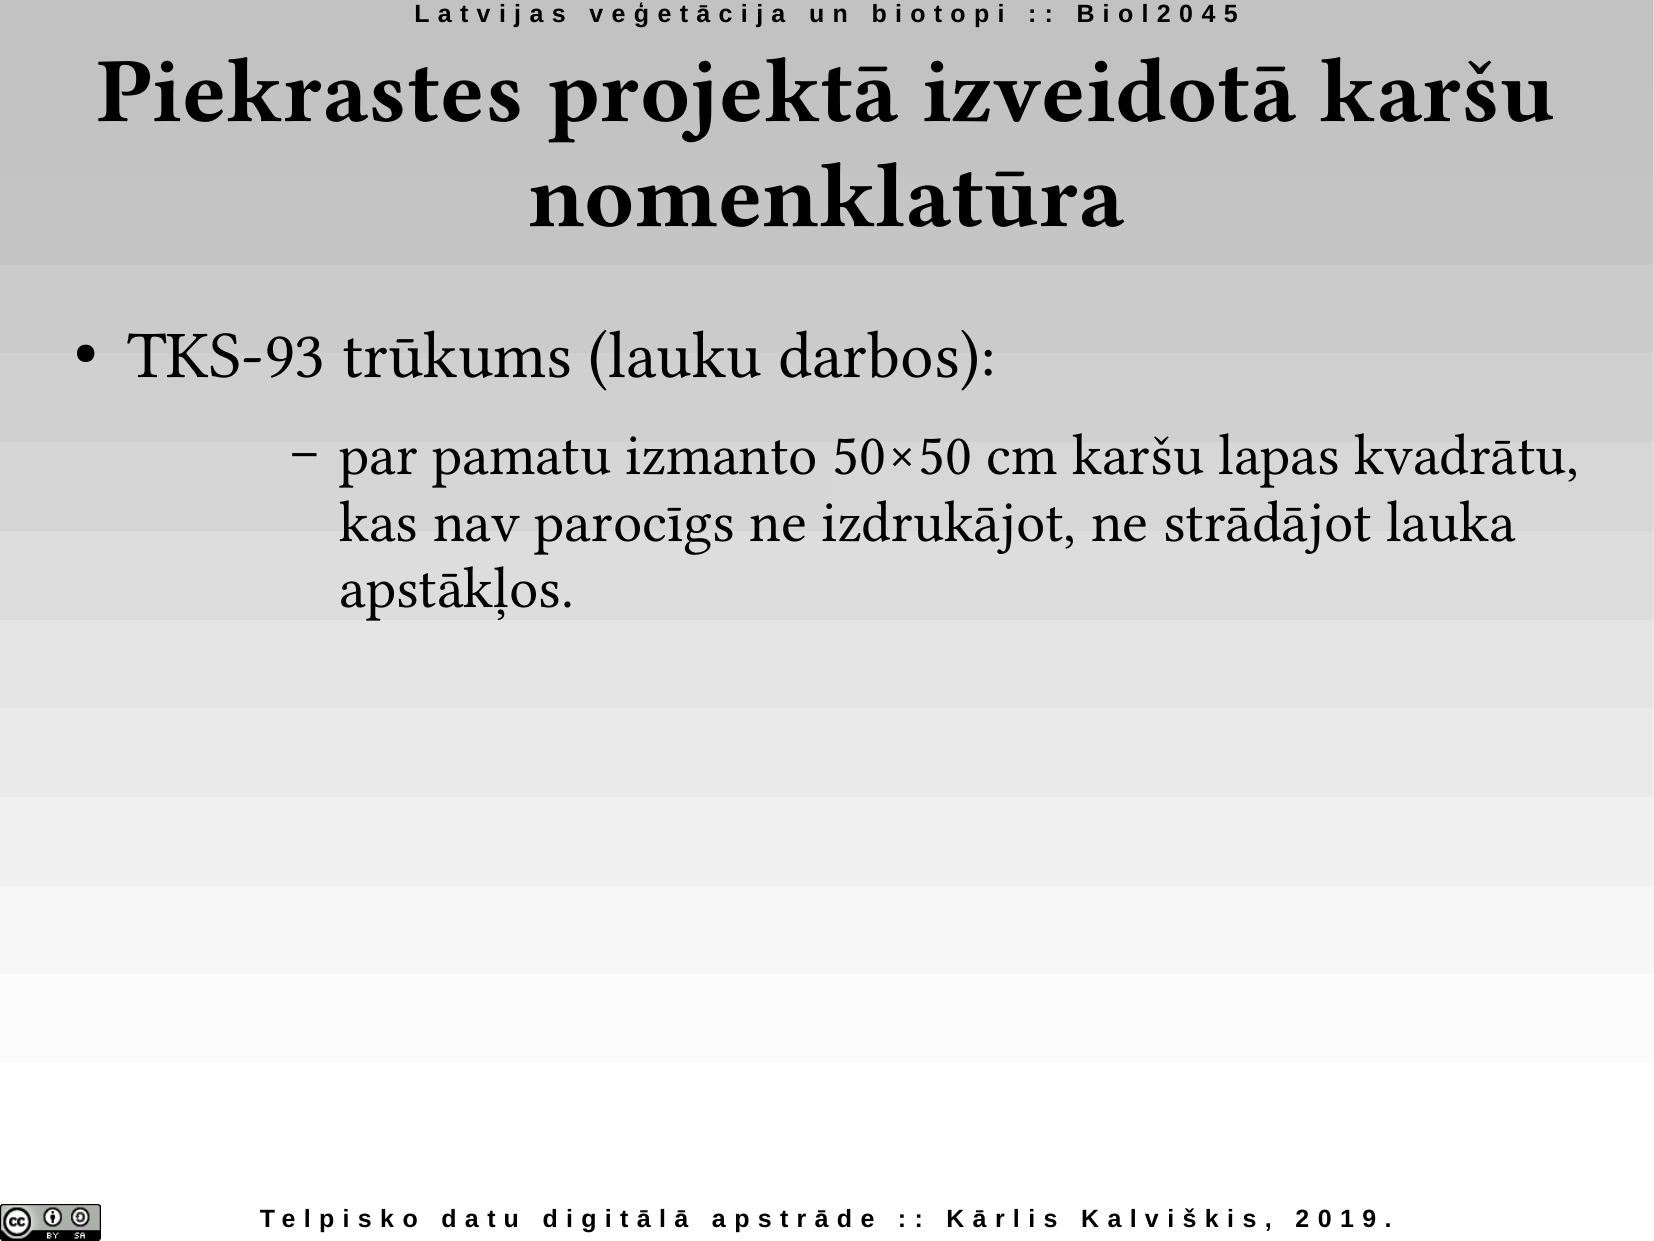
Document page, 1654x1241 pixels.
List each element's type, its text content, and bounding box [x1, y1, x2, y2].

list TKS-93 trūkums (lauku darbos): par pamatu izmanto 50×50 cm karšu lapas kvadrātu, kas nav parocīgs ne izdrukājot, ne strādājot lauka apstākļos. [56, 317, 1600, 1175]
picture [0, 287, 1654, 1241]
title Piekrastes projektā izveidotā karšu nomenklatūra [0, 1, 1654, 287]
